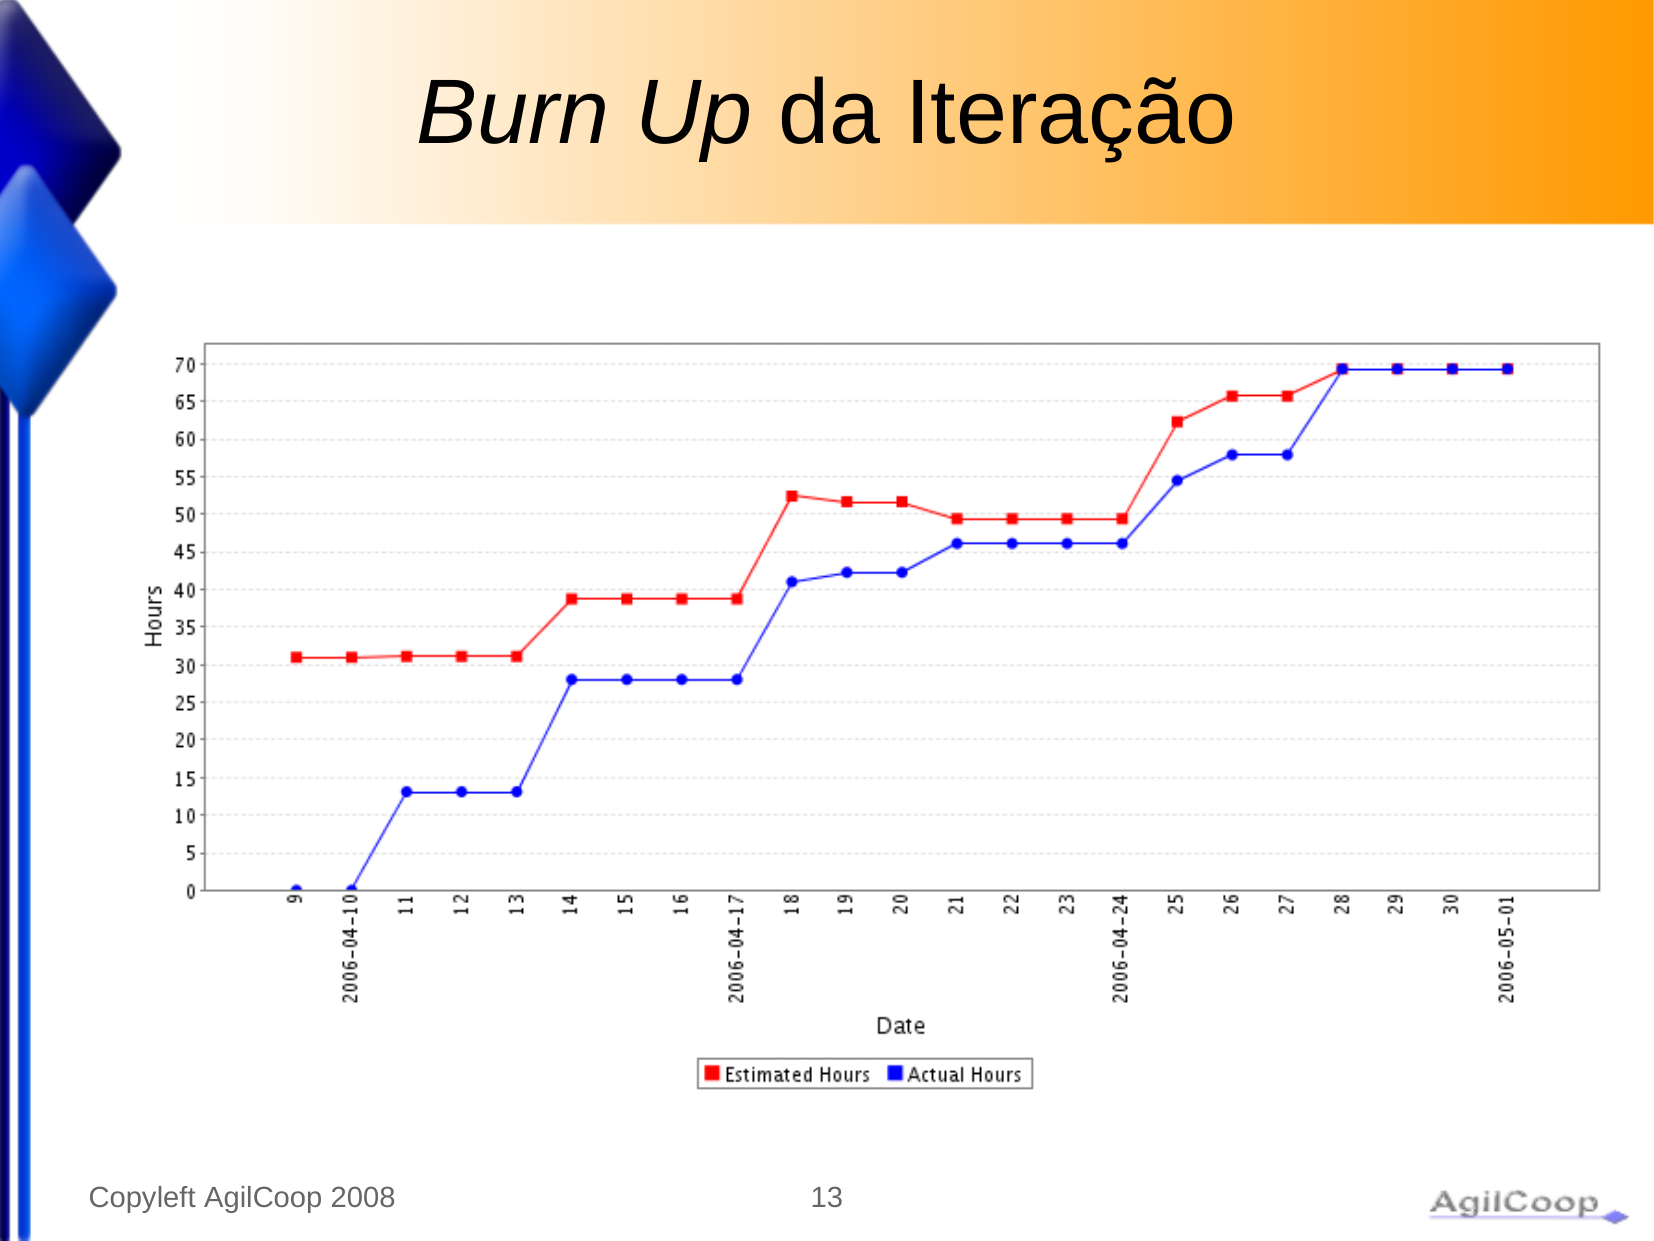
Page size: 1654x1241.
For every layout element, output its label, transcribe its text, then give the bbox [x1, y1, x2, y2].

picture [0, 0, 1654, 1241]
title Burn Up da Iteração [82, 8, 1571, 216]
